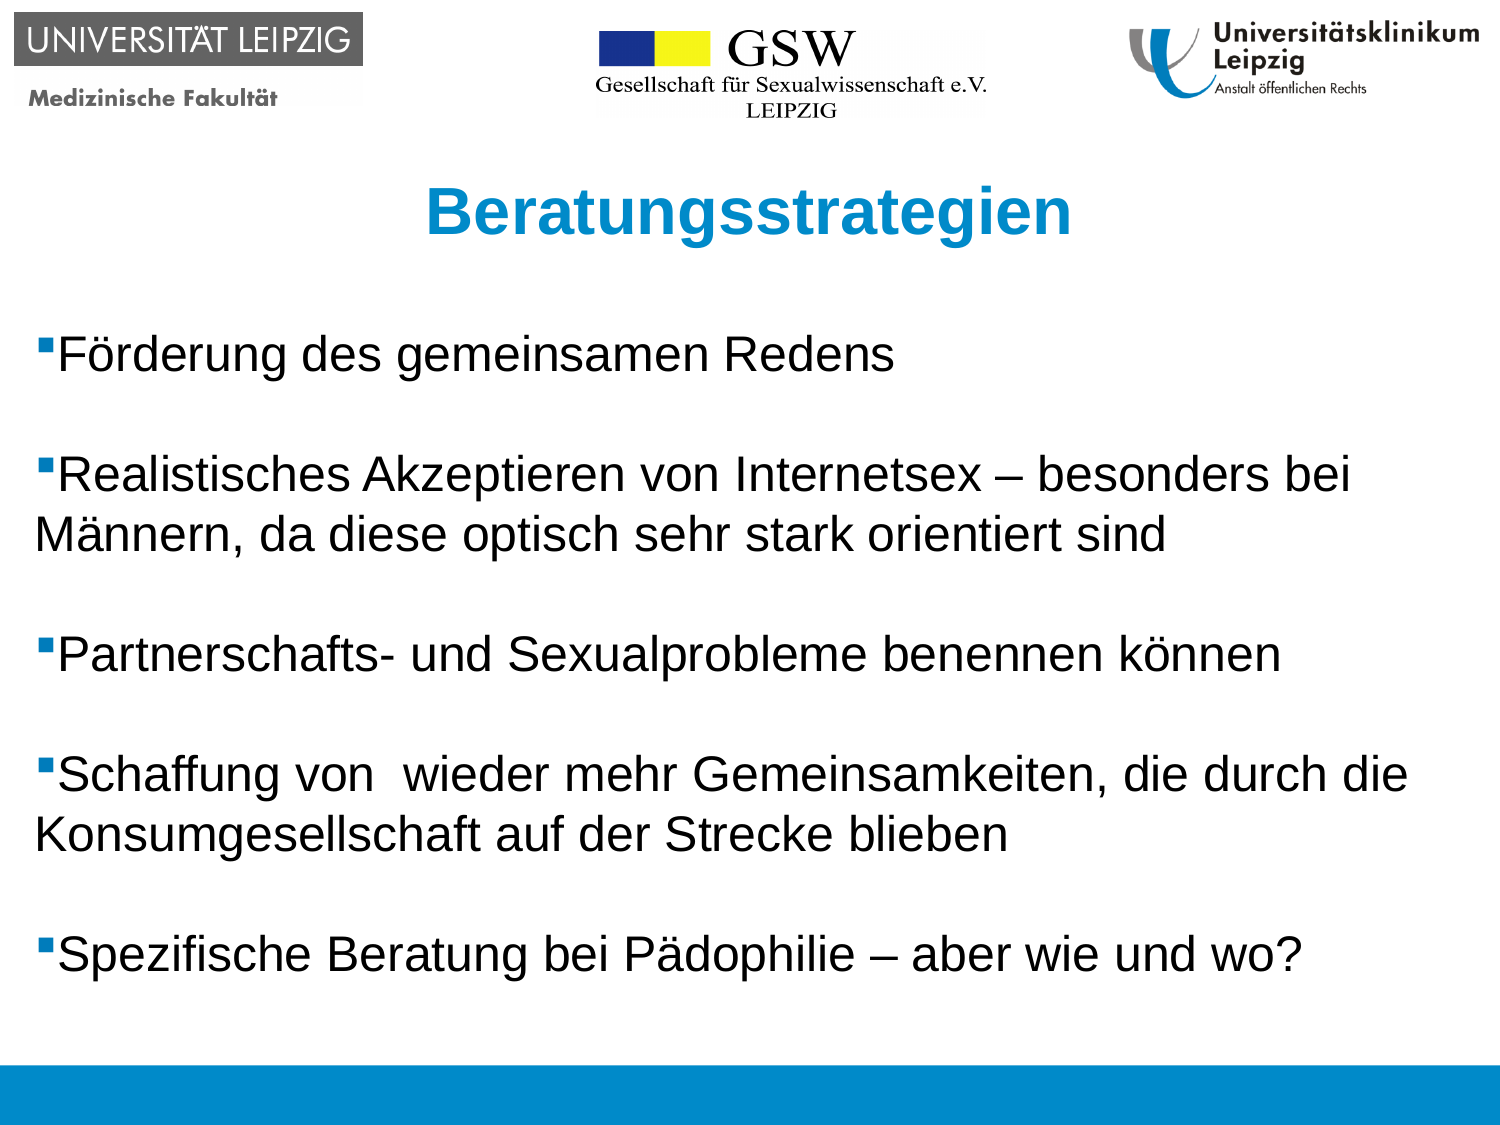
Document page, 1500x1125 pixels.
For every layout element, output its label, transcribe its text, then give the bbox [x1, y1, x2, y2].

picture [596, 30, 986, 118]
picture [1126, 18, 1481, 101]
title Beratungsstrategien [88, 125, 1412, 291]
list Förderung des gemeinsamen Redens Realistisches Akzeptieren von Internetsex – besonders bei Männern, da diese optisch sehr stark orientiert sind Partnerschafts- und Sexualprobleme benennen können Schaffung von wieder mehr Gemeinsamkeiten, die durch die Konsumgesellschaft auf der Strecke blieben Spezifische Beratung bei Pädophilie – aber wie und wo? [19, 314, 1470, 1041]
picture [14, 12, 363, 106]
